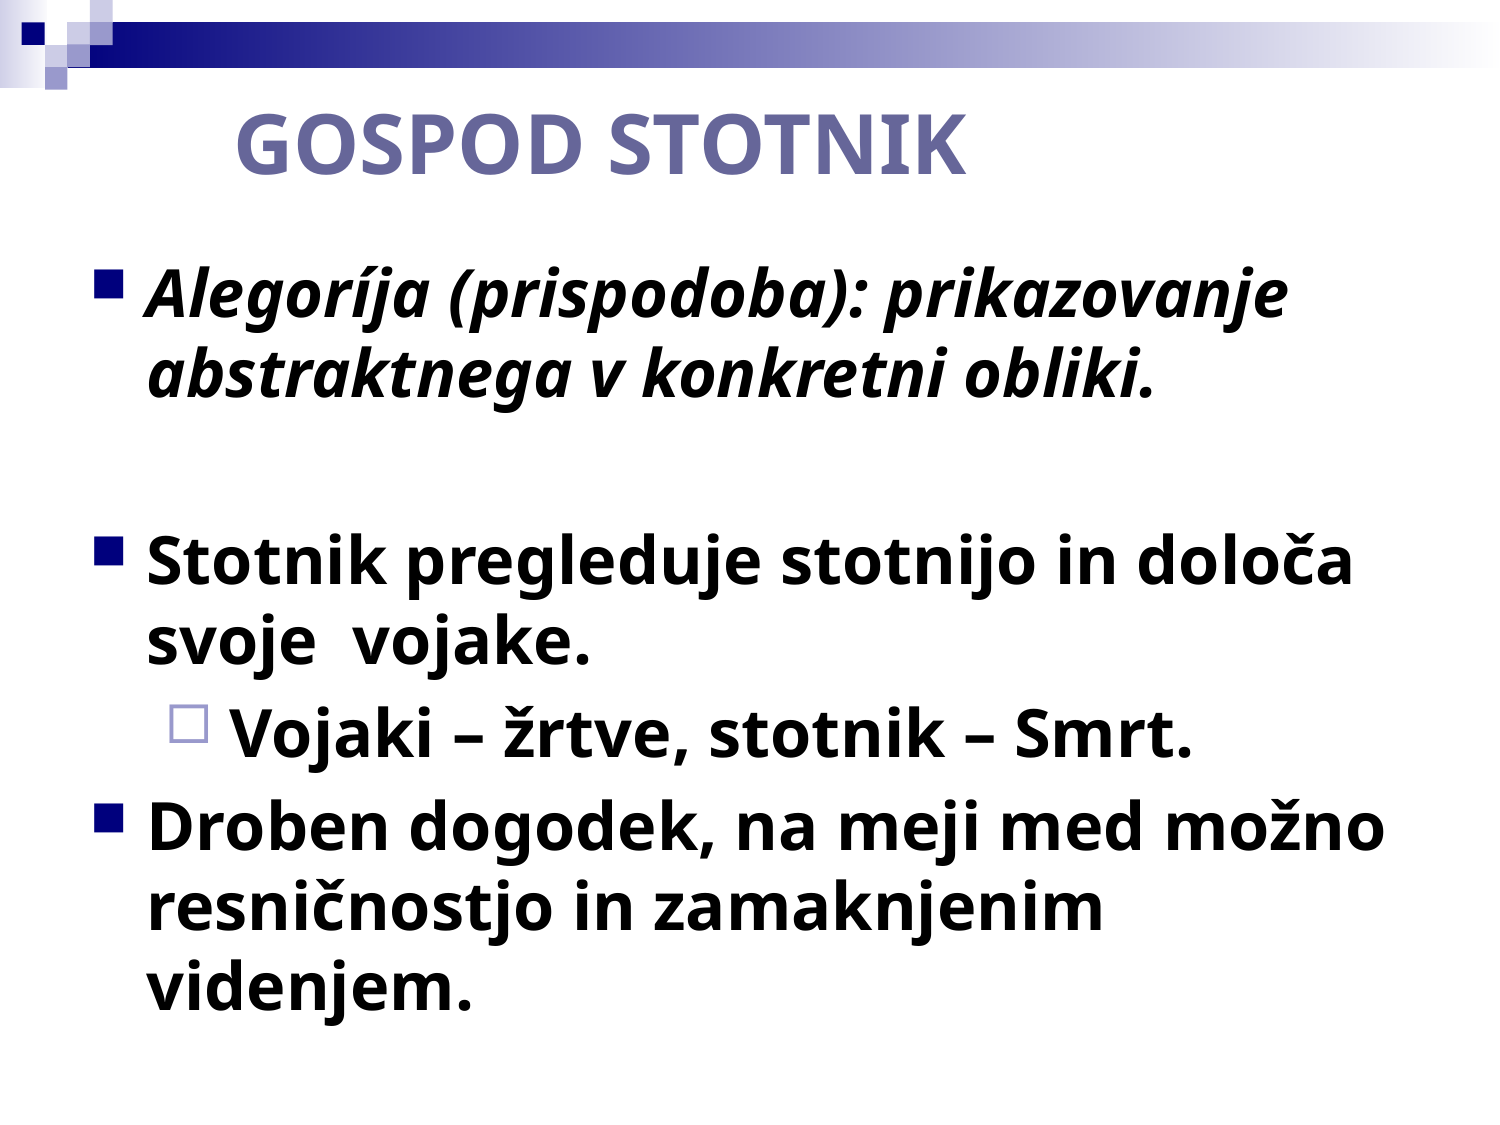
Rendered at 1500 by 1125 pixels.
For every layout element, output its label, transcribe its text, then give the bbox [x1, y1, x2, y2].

title GOSPOD STOTNIK [218, 31, 1500, 153]
list Alegoríja (prispodoba): prikazovanje abstraktnega v konkretni obliki. Stotnik pregleduje stotnijo in določa svoje vojake. Vojaki – žrtve, stotnik – Smrt. Droben dogodek, na meji med možno resničnostjo in zamaknjenim videnjem. [75, 243, 1425, 1047]
